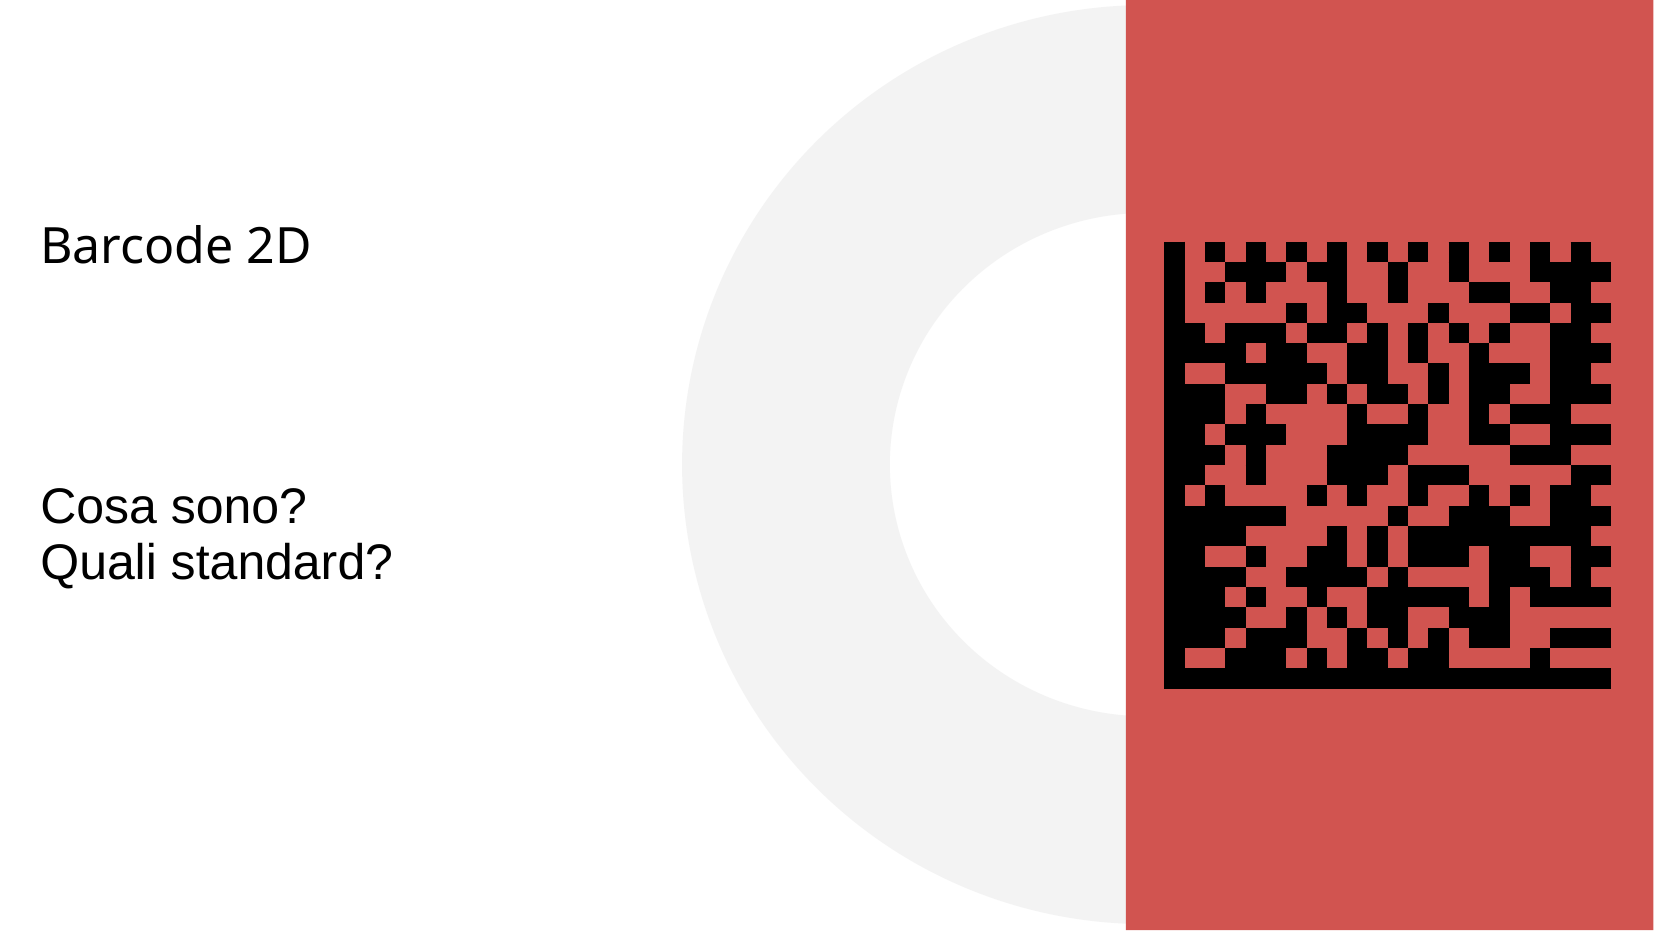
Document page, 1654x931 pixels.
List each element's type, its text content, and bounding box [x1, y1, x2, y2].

title Barcode 2D [40, 186, 621, 302]
picture [1133, 211, 1642, 719]
subtitle Cosa sono? Quali standard? [40, 357, 620, 712]
